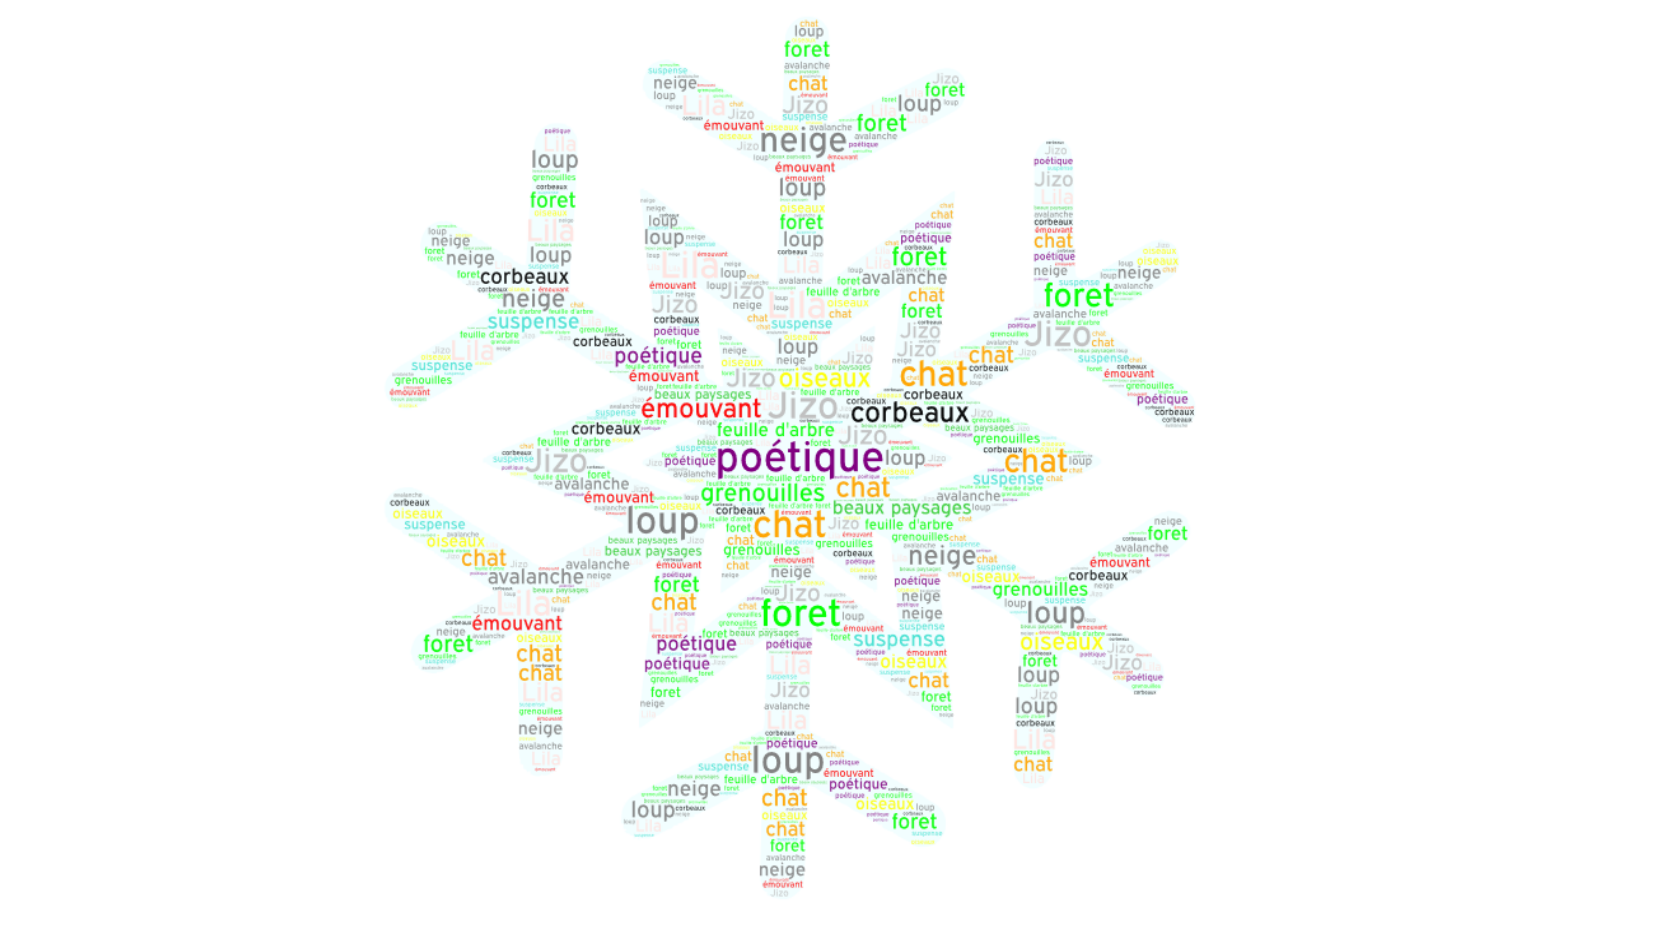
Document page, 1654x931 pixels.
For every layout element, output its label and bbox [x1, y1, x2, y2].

picture [377, 8, 1205, 903]
